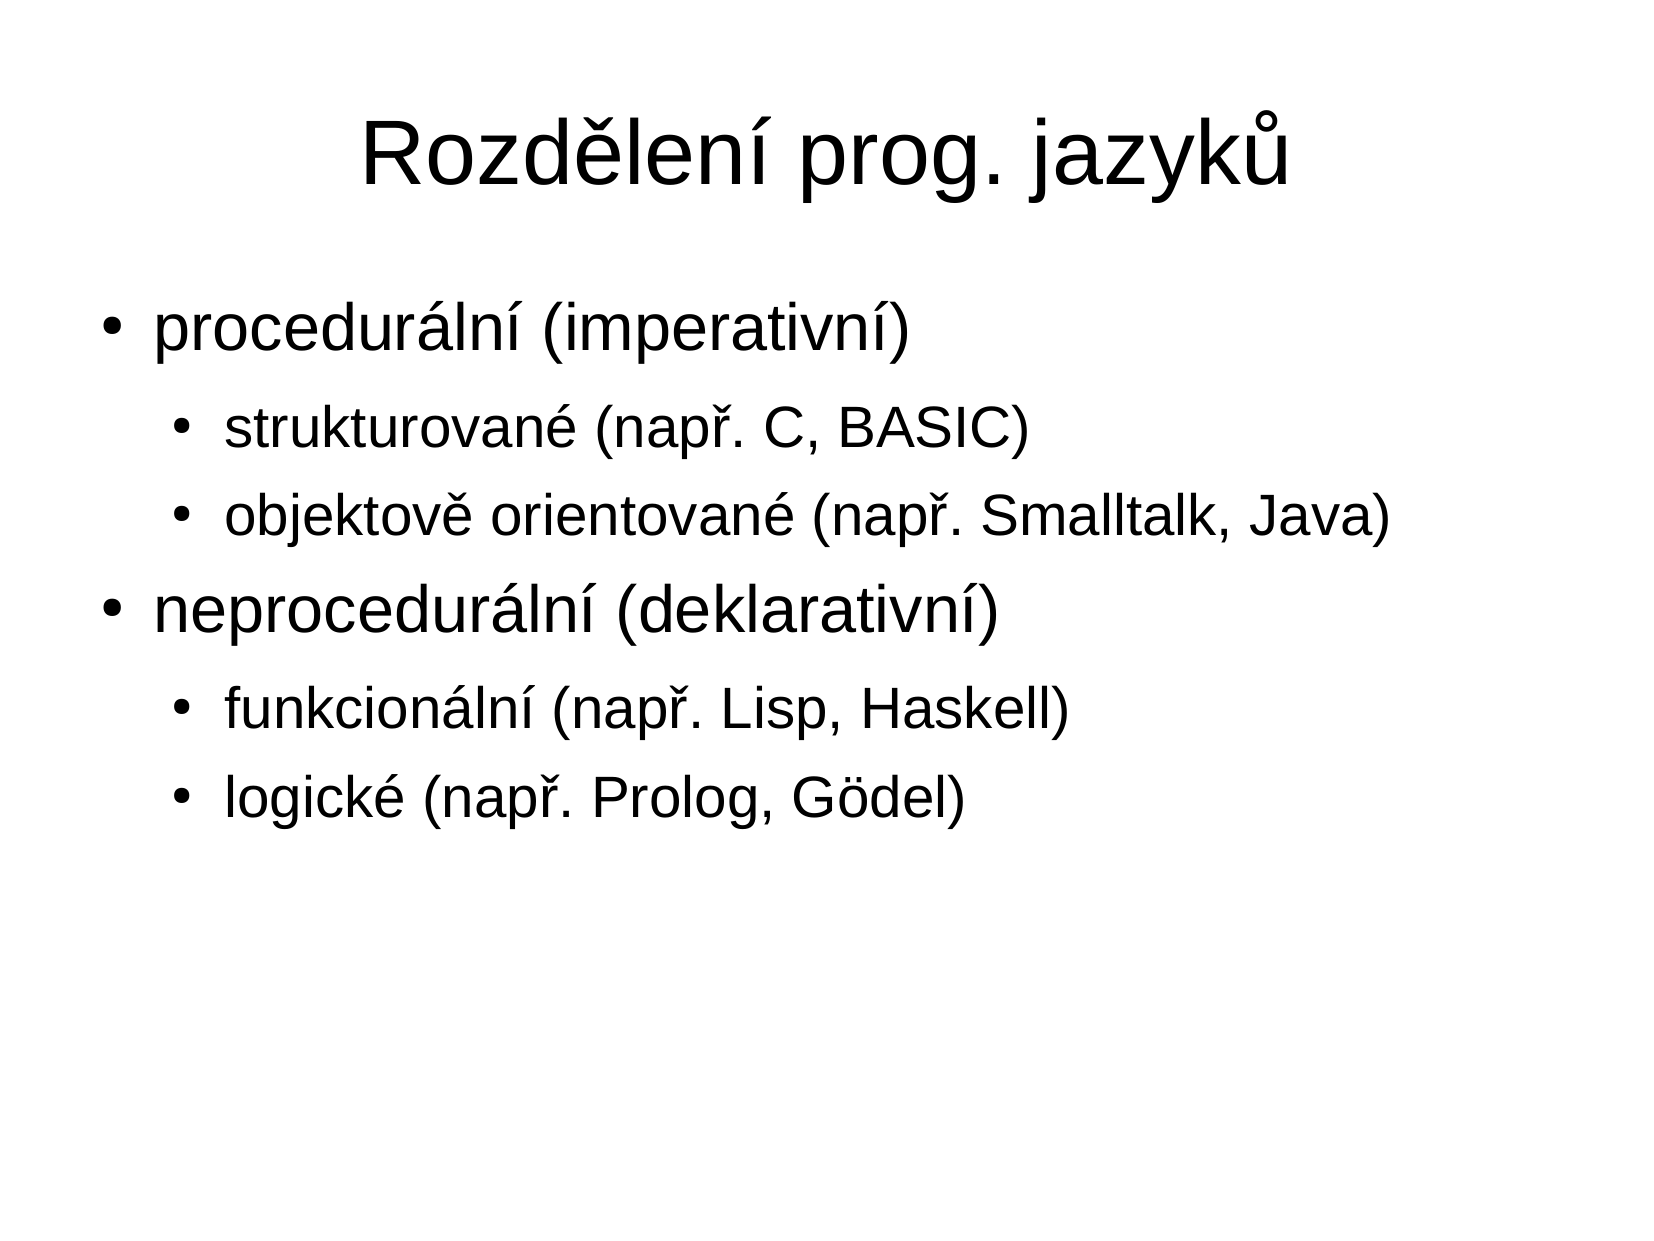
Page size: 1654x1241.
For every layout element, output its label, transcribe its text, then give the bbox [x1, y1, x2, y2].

list procedurální (imperativní) strukturované (např. C, BASIC) objektově orientované (např. Smalltalk, Java) neprocedurální (deklarativní) funkcionální (např. Lisp, Haskell) logické (např. Prolog, Gödel) [82, 290, 1571, 1109]
title Rozdělení prog. jazyků [82, 49, 1571, 257]
